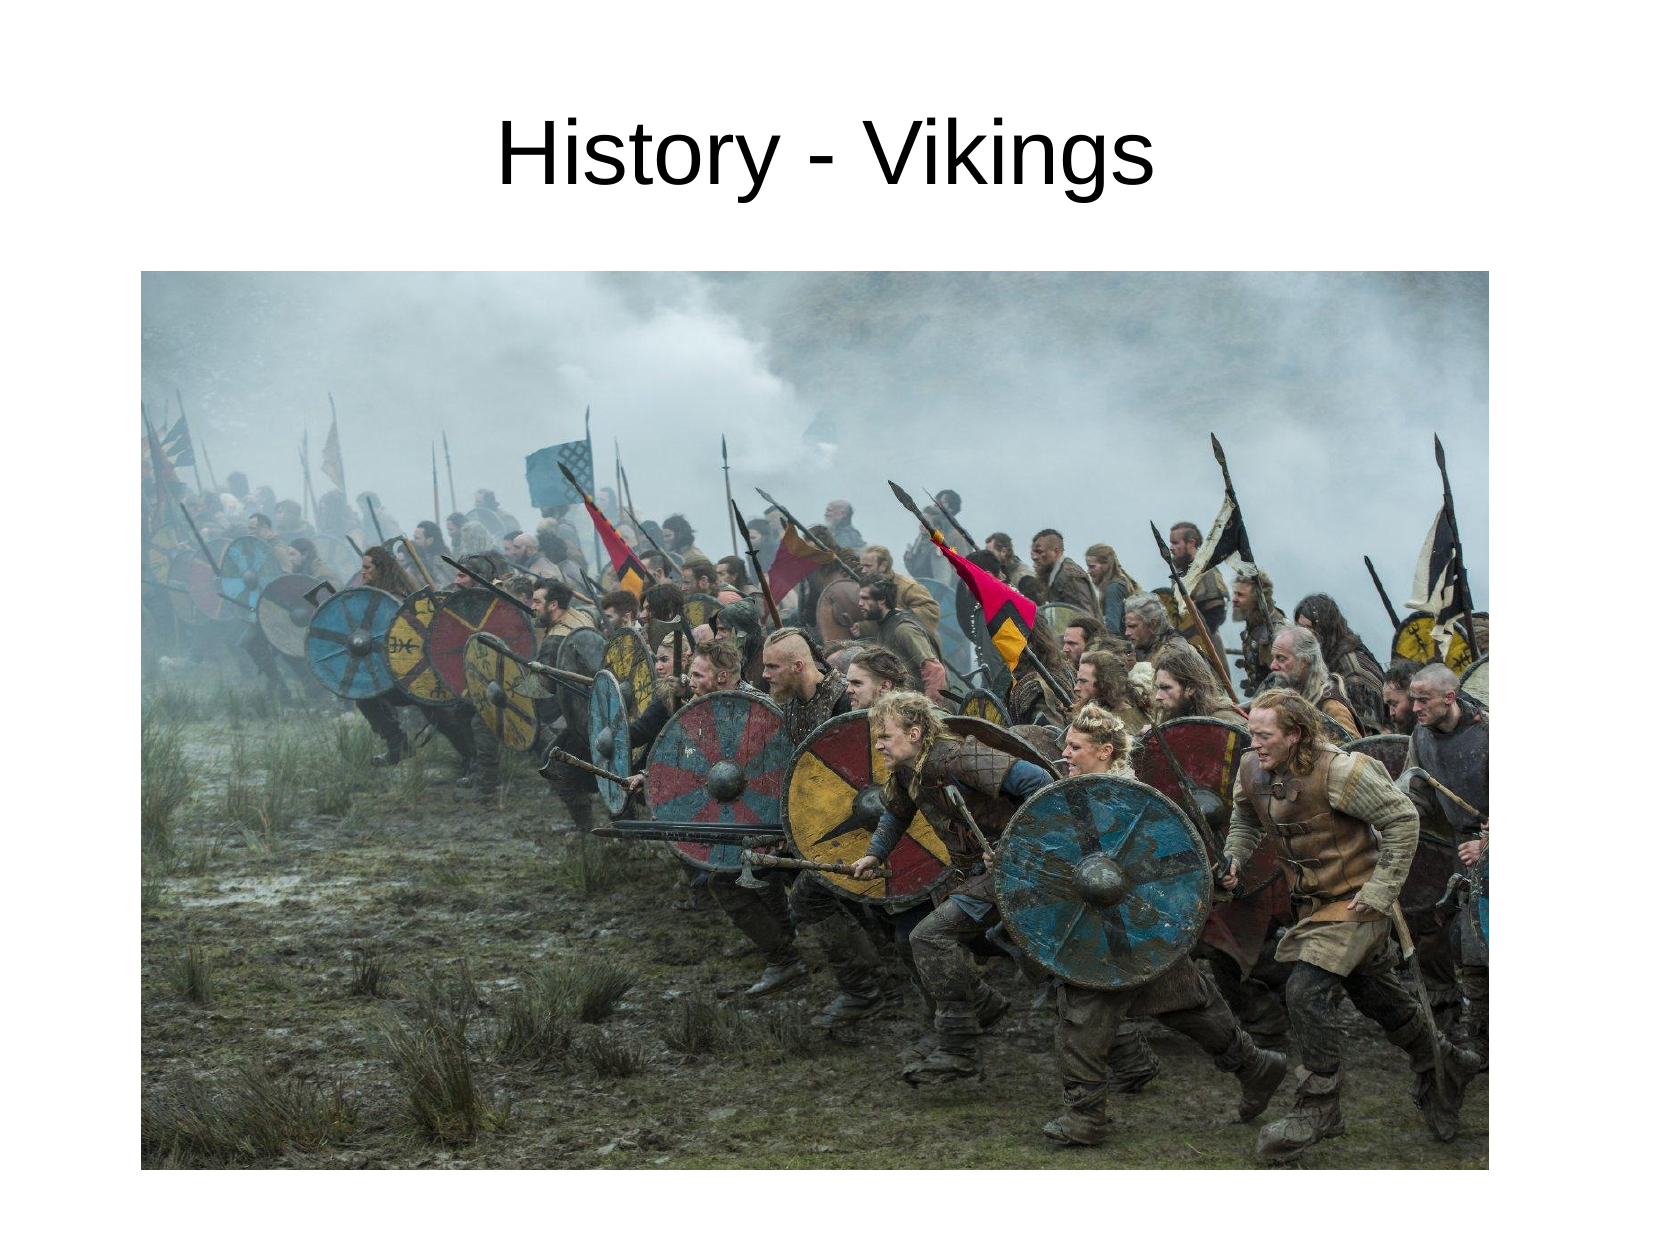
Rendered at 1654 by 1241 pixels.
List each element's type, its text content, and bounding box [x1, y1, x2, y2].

picture [141, 271, 1489, 1170]
title History - Vikings [82, 49, 1571, 257]
